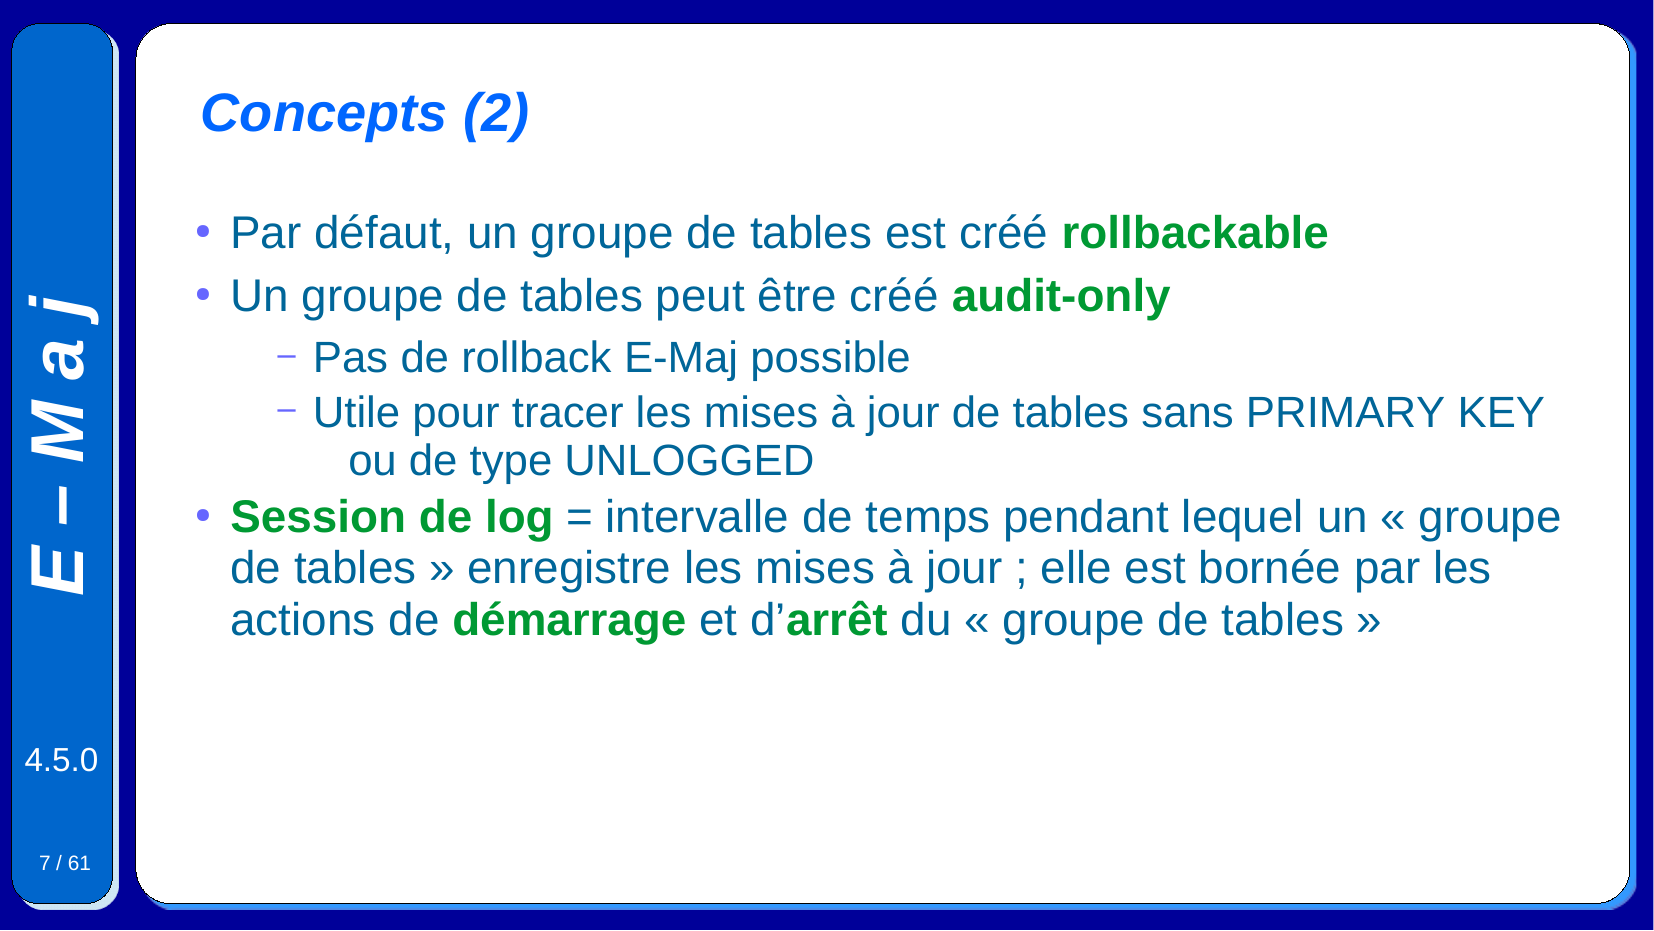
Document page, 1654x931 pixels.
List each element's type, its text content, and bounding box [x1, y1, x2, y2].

title Concepts (2) [200, 34, 1575, 191]
list Par défaut, un groupe de tables est créé rollbackable Un groupe de tables peut être créé audit-only Pas de rollback E-Maj possible Utile pour tracer les mises à jour de tables sans PRIMARY KEY ou de type UNLOGGED Session de log = intervalle de temps pendant lequel un « groupe de tables » enregistre les mises à jour ; elle est bornée par les actions de démarrage et d’arrêt du « groupe de tables » [177, 206, 1587, 827]
